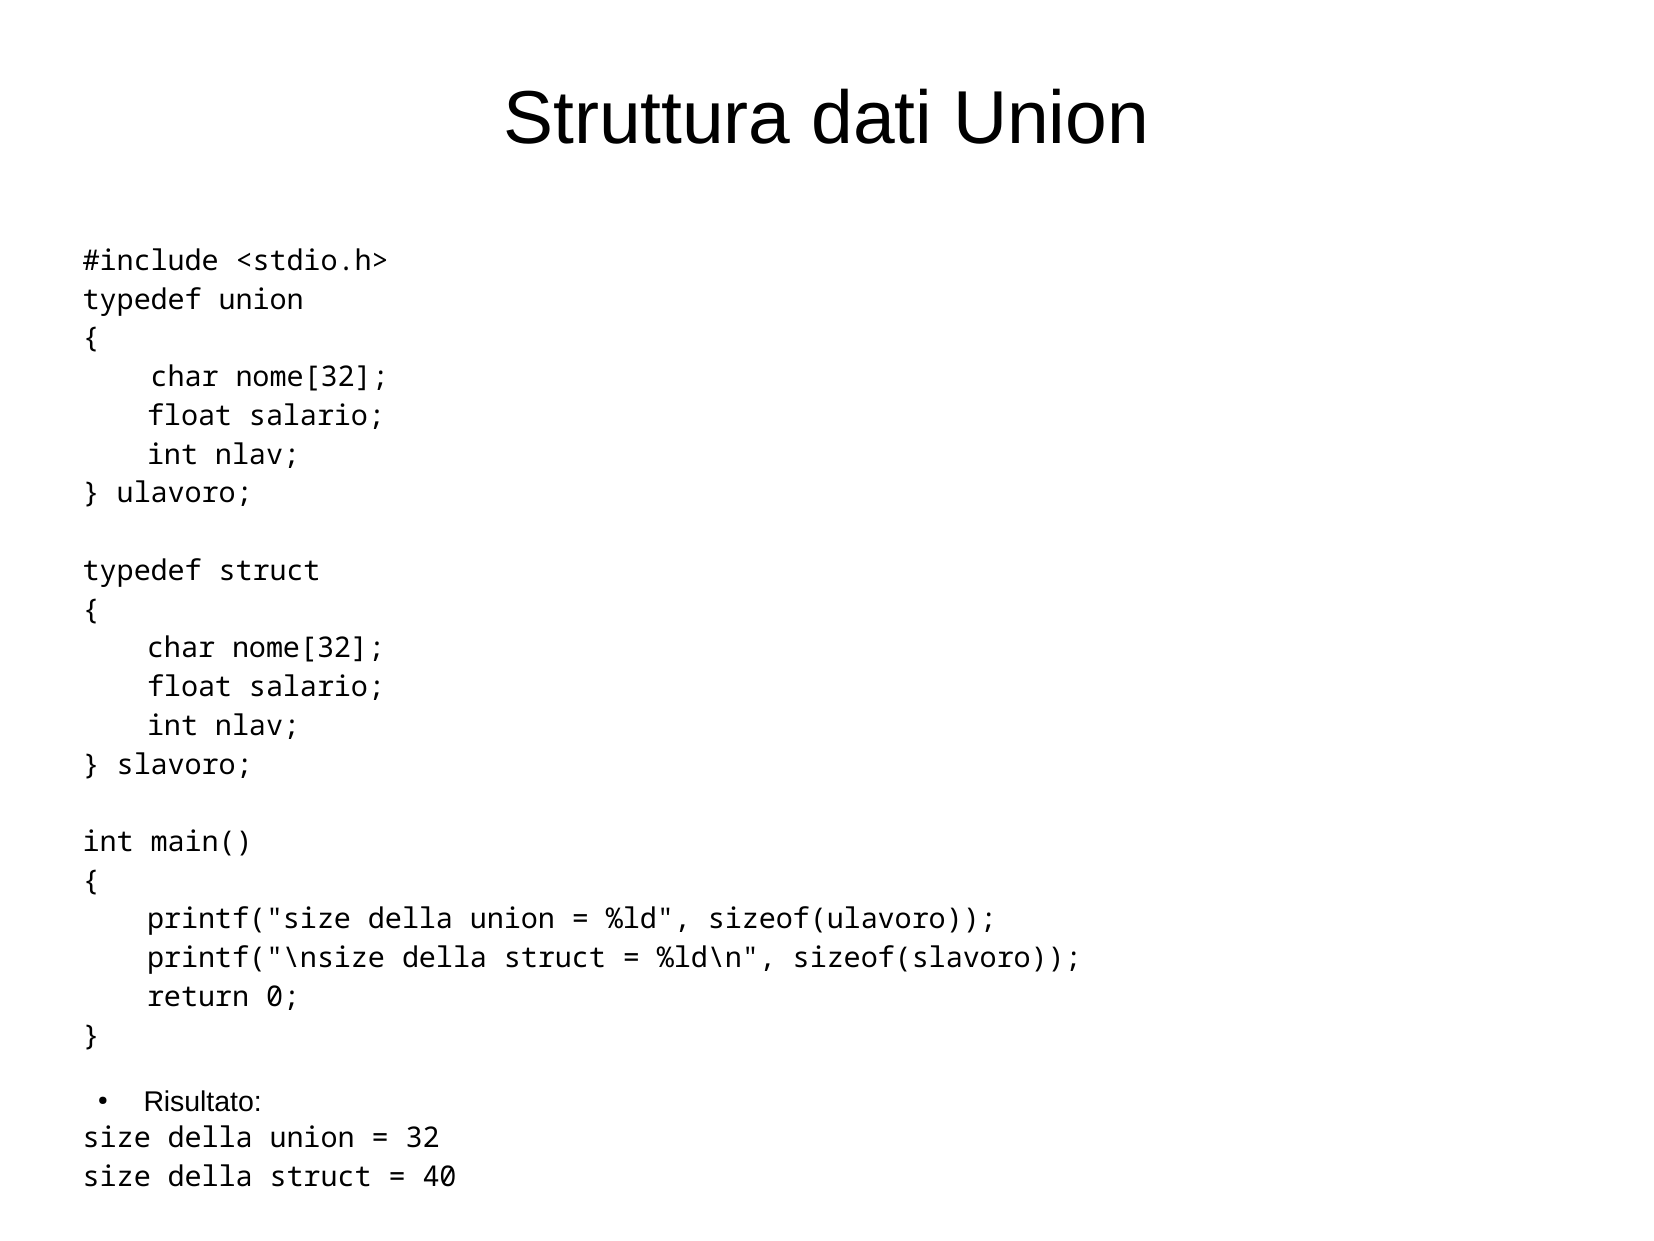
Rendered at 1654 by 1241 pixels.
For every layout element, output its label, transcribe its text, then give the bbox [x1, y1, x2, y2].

title Struttura dati Union [82, 13, 1571, 222]
list #include <stdio.h> typedef union { char nome[32]; float salario; int nlav; } ulavoro; typedef struct { char nome[32]; float salario; int nlav; } slavoro; int main() { printf("size della union = %ld", sizeof(ulavoro)); printf("\nsize della struct = %ld\n", sizeof(slavoro)); return 0; } Risultato: size della union = 32 size della struct = 40 [82, 240, 1571, 1201]
